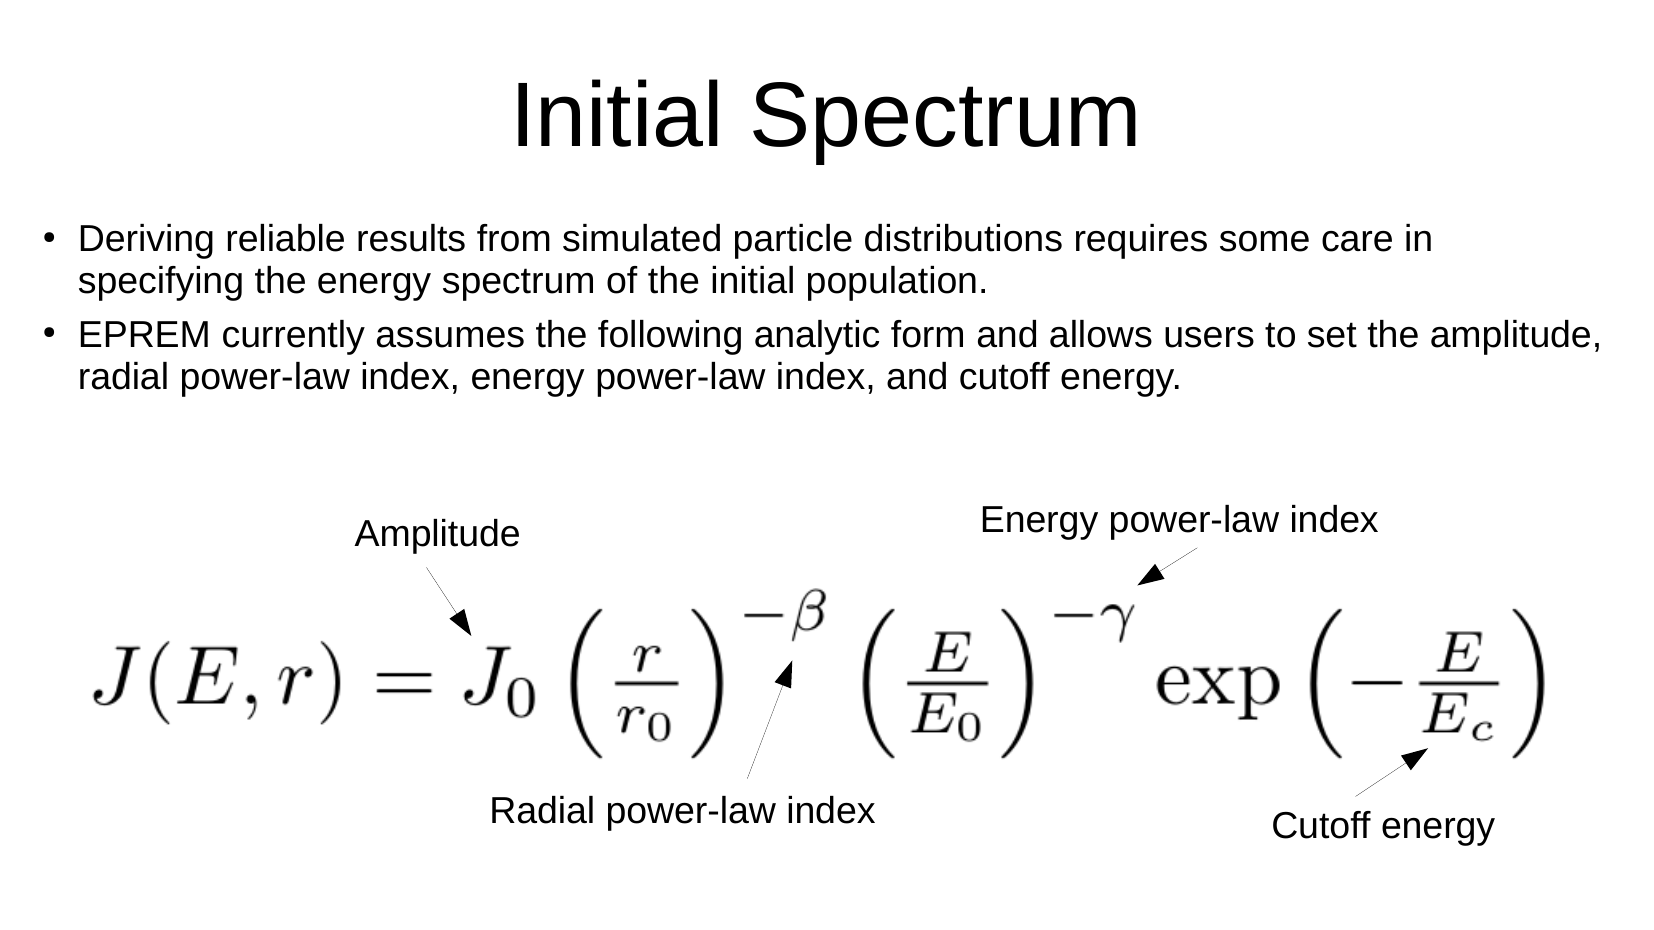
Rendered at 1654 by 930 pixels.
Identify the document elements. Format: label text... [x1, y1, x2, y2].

text_box Energy power-law index [964, 490, 1394, 548]
text_box Cutoff energy [1256, 797, 1511, 854]
picture [72, 579, 1561, 779]
text_box Amplitude [339, 505, 536, 563]
text_box Radial power-law index [474, 782, 891, 840]
title Initial Spectrum [82, 36, 1571, 193]
text_box Deriving reliable results from simulated particle distributions requires some care in specifying the energy spectrum of the initial population. EPREM currently assumes the following analytic form and allows users to set the amplitude, radial power-law index, energy power-law index, and cutoff energy. [27, 209, 1621, 405]
